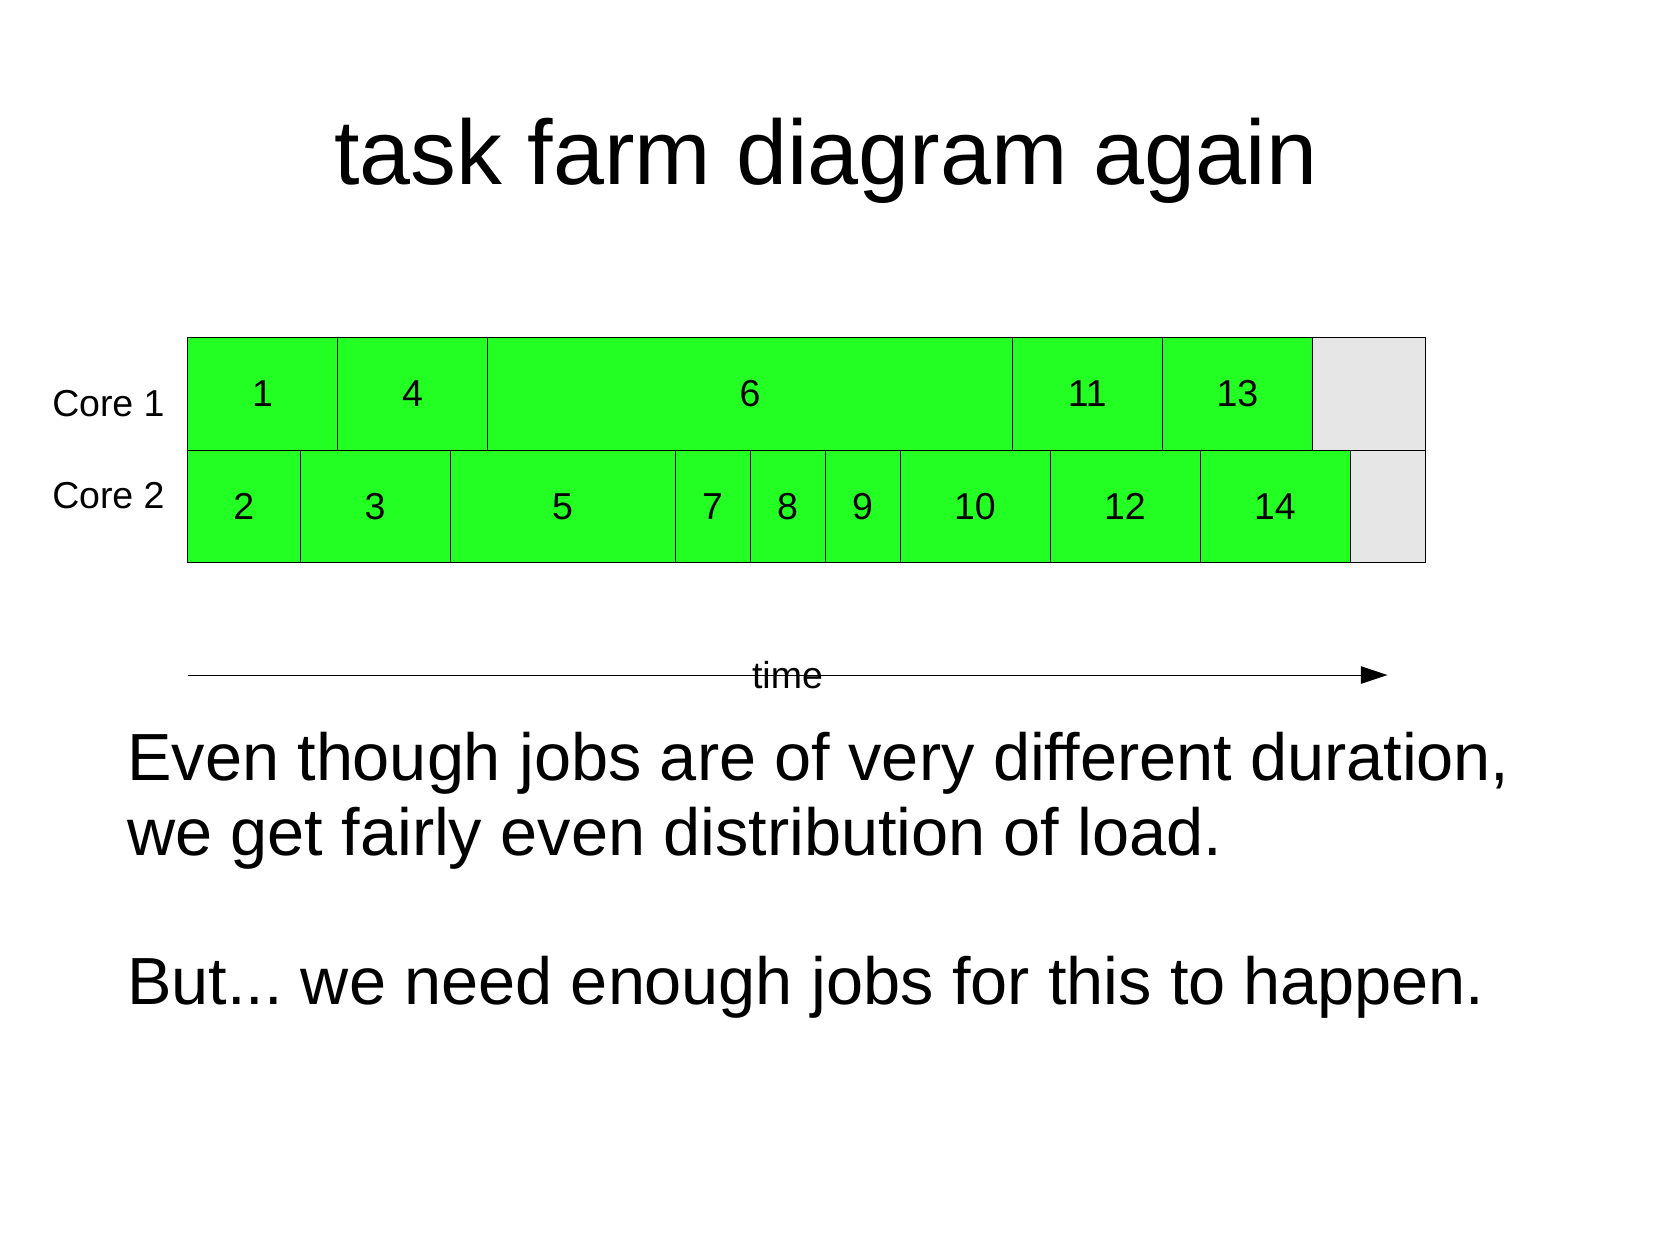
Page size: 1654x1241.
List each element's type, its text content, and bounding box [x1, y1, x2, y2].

text_box 12 [1050, 450, 1200, 563]
text_box 4 [337, 337, 487, 451]
text_box [1313, 337, 1426, 563]
text_box 13 [1162, 337, 1313, 451]
text_box 9 [825, 450, 900, 563]
text_box 6 [487, 337, 1012, 450]
text_box 7 [675, 450, 750, 563]
text_box 8 [750, 450, 825, 563]
text_box Core 1 [37, 375, 180, 434]
text_box 2 [187, 450, 300, 563]
text_box 3 [300, 450, 450, 563]
text_box Even though jobs are of very different duration, we get fairly even distribution of load. But... we need enough jobs for this to happen. [112, 712, 1576, 1035]
text_box Core 2 [37, 466, 180, 526]
text_box 10 [900, 450, 1050, 563]
text_box 5 [450, 450, 675, 563]
text_box 1 [187, 337, 337, 450]
title task farm diagram again [82, 49, 1571, 257]
text_box 11 [1012, 337, 1162, 451]
text_box 14 [1200, 450, 1351, 563]
